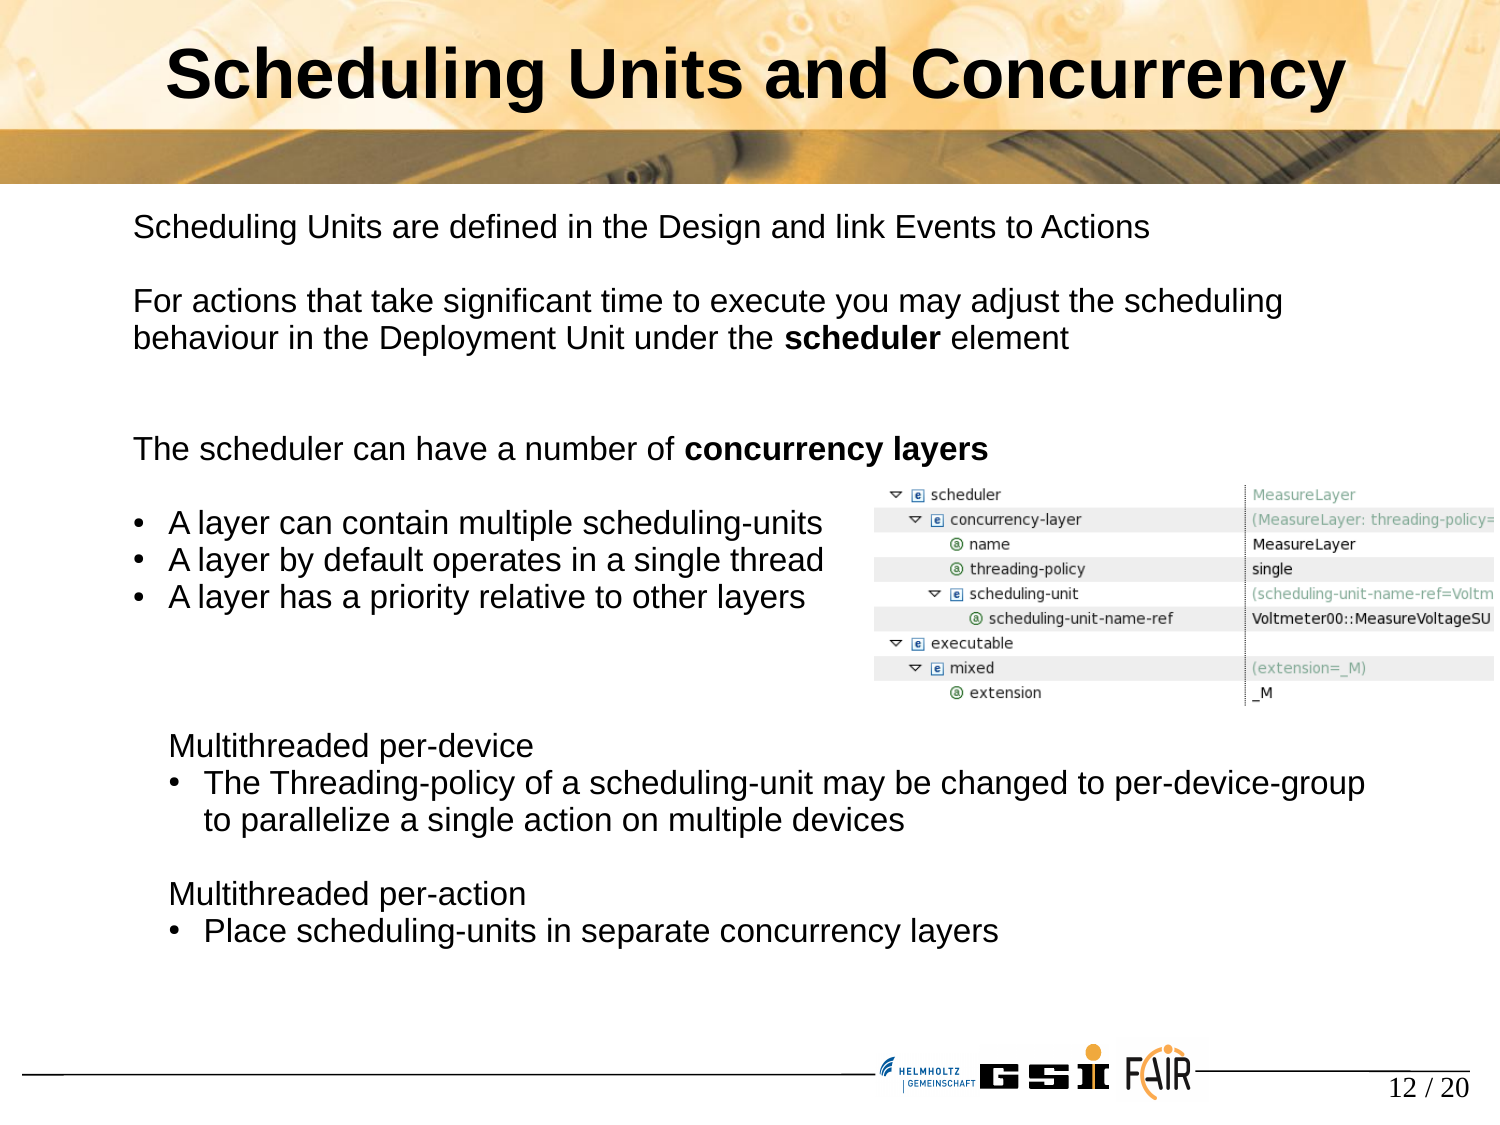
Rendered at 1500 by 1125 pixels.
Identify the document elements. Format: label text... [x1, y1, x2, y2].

picture [0, 0, 1500, 186]
picture [874, 484, 1494, 711]
text_box Scheduling Units are defined in the Design and link Events to Actions For actions that take significant time to execute you may adjust the scheduling behaviour in the Deployment Unit under the scheduler element The scheduler can have a number of concurrency layers A layer can contain multiple scheduling-units A layer by default operates in a single thread A layer has a priority relative to other layers Multithreaded per-device The Threading-policy of a scheduling-unit may be changed to per-device-group to parallelize a single action on multiple devices Multithreaded per-action Place scheduling-units in separate concurrency layers [82, 201, 1382, 1125]
title Scheduling Units and Concurrency [153, 0, 1360, 161]
